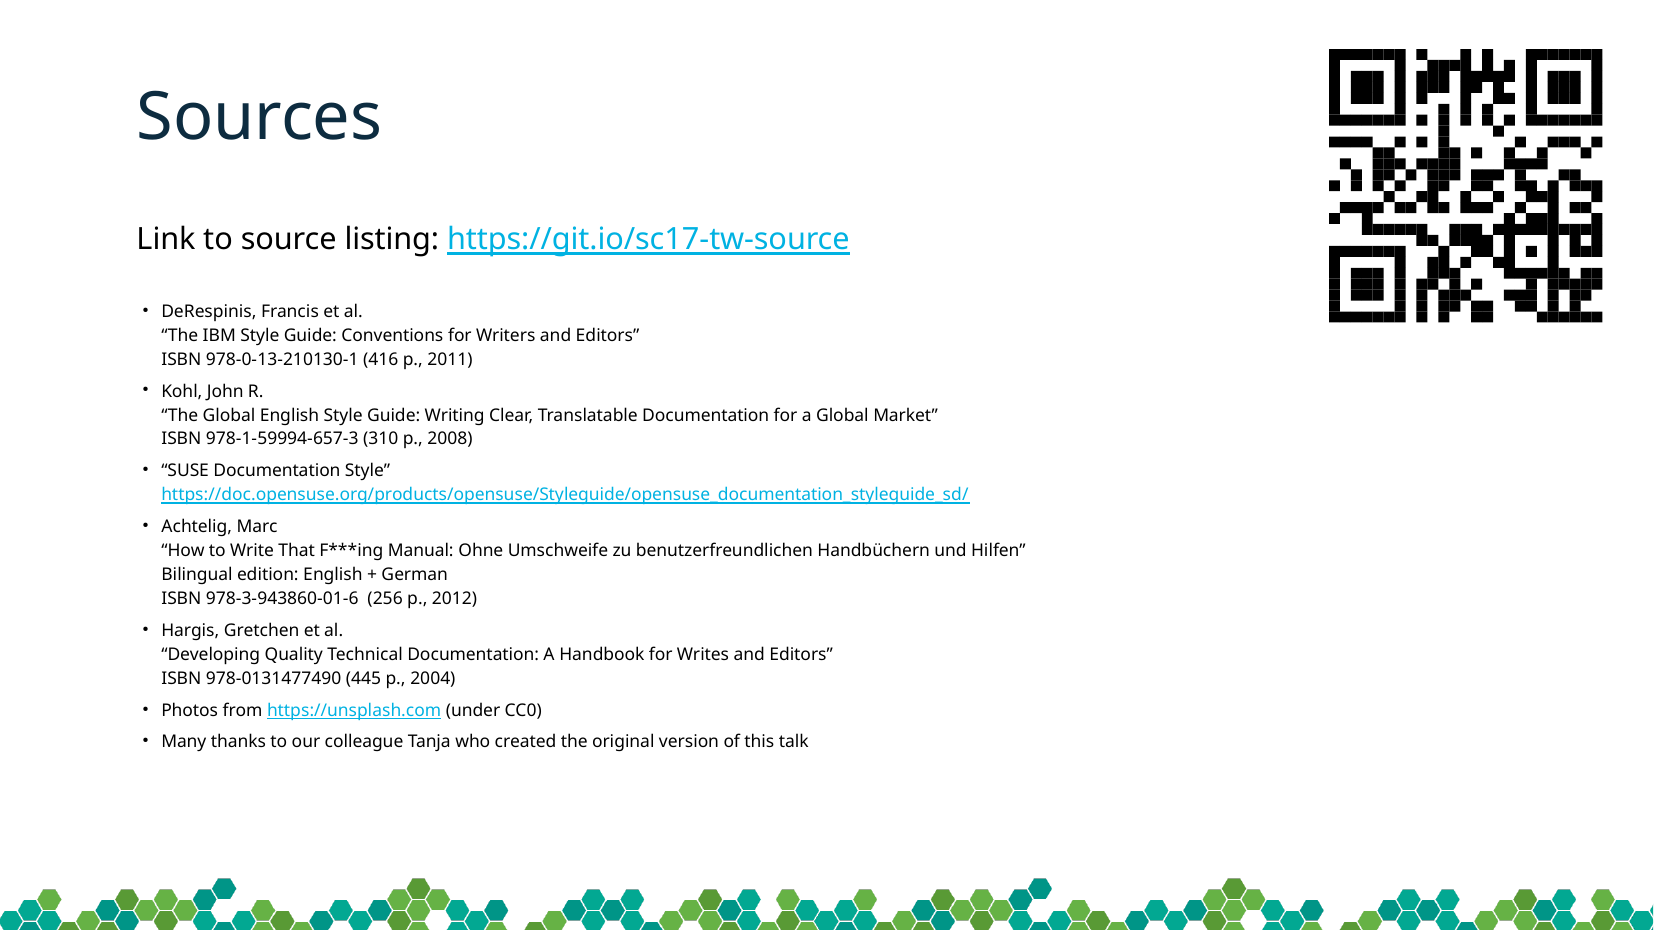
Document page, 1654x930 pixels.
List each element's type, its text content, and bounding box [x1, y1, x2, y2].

picture [0, 870, 1654, 930]
picture [1309, 29, 1624, 344]
title Sources [136, 36, 1309, 193]
list Link to source listing: https://git.io/sc17-tw-source DeRespinis, Francis et al. “The IBM Style Guide: Conventions for Writers and Editors” ISBN 978-0-13-210130-1 (416 p., 2011) Kohl, John R. “The Global English Style Guide: Writing Clear, Translatable Documentation for a Global Market” ISBN 978-1-59994-657-3 (310 p., 2008) “SUSE Documentation Style” https://doc.opensuse.org/products/opensuse/Styleguide/opensuse_documentation_styleguide_sd/ Achtelig, Marc “How to Write That F***ing Manual: Ohne Umschweife zu benutzerfreundlichen Handbüchern und Hilfen” Bilingual edition: English + German ISBN 978-3-943860-01-6 (256 p., 2012) Hargis, Gretchen et al. “Developing Quality Technical Documentation: A Handbook for Writes and Editors” ISBN 978-0131477490 (445 p., 2004) Photos from https://unsplash.com (under CC0) Many thanks to our colleague Tanja who created the original version of this talk [136, 217, 1595, 757]
